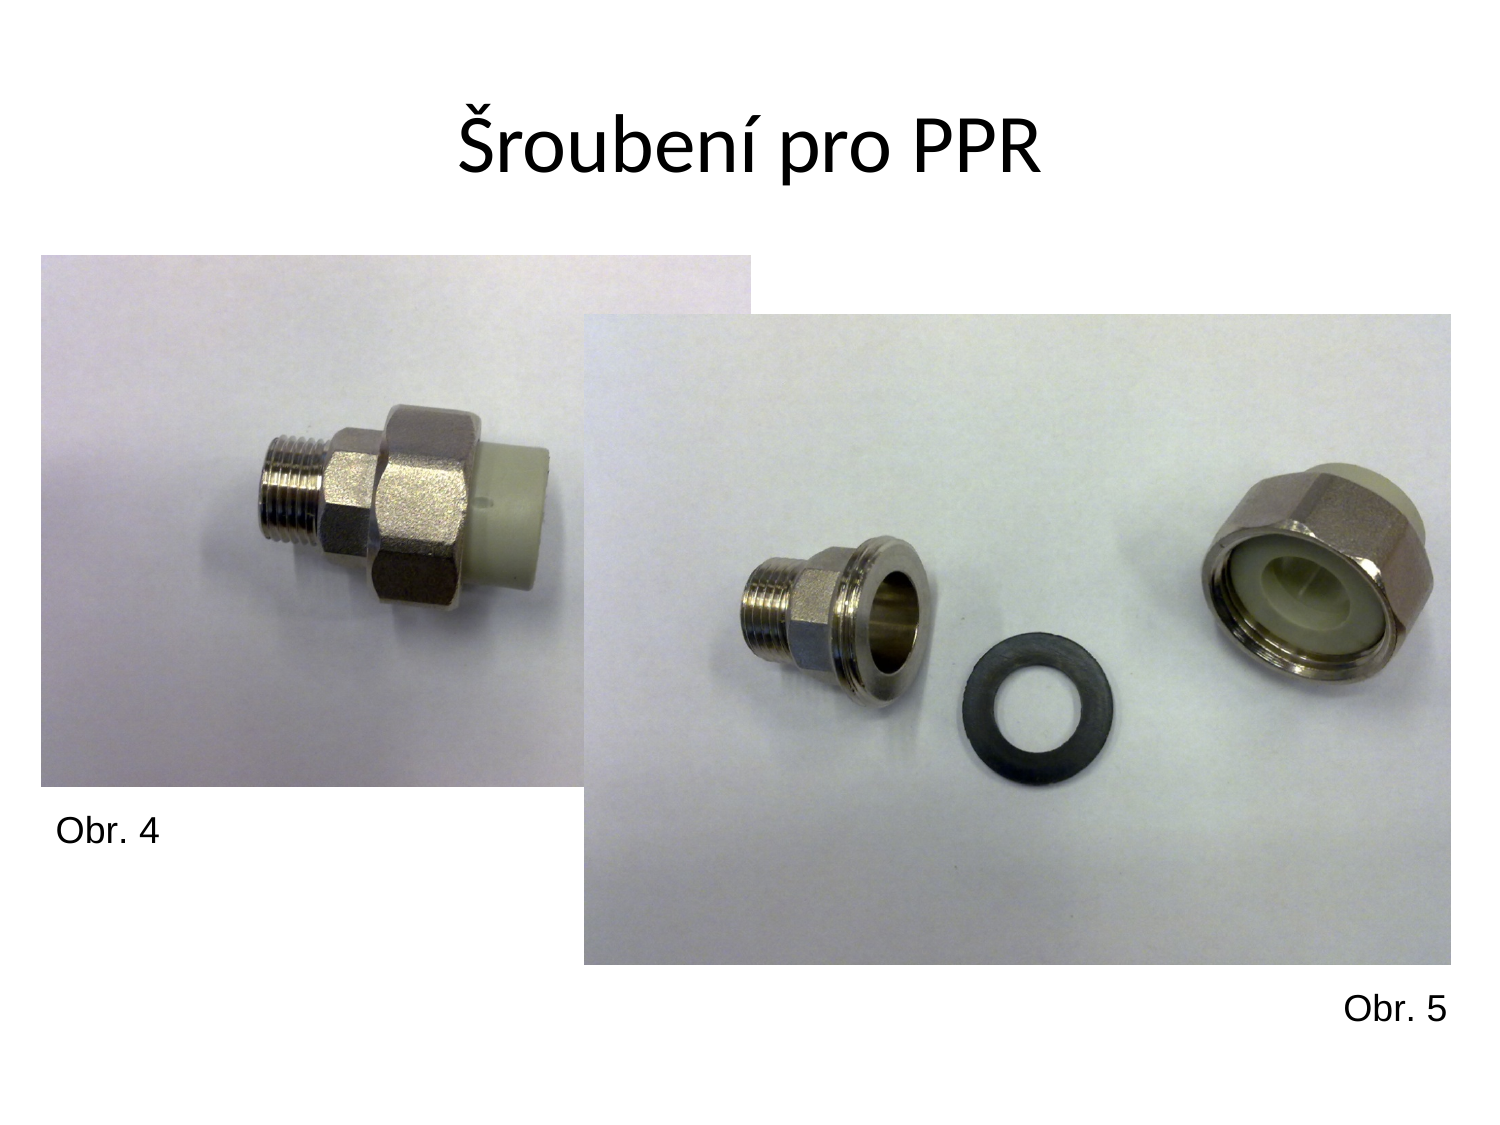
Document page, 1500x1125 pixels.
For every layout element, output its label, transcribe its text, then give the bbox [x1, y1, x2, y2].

text_box [41, 255, 751, 788]
title Šroubení pro PPR [75, 45, 1426, 233]
text_box Obr. 4 [40, 798, 175, 860]
picture [584, 314, 1451, 965]
text_box Obr. 5 [1328, 976, 1463, 1037]
